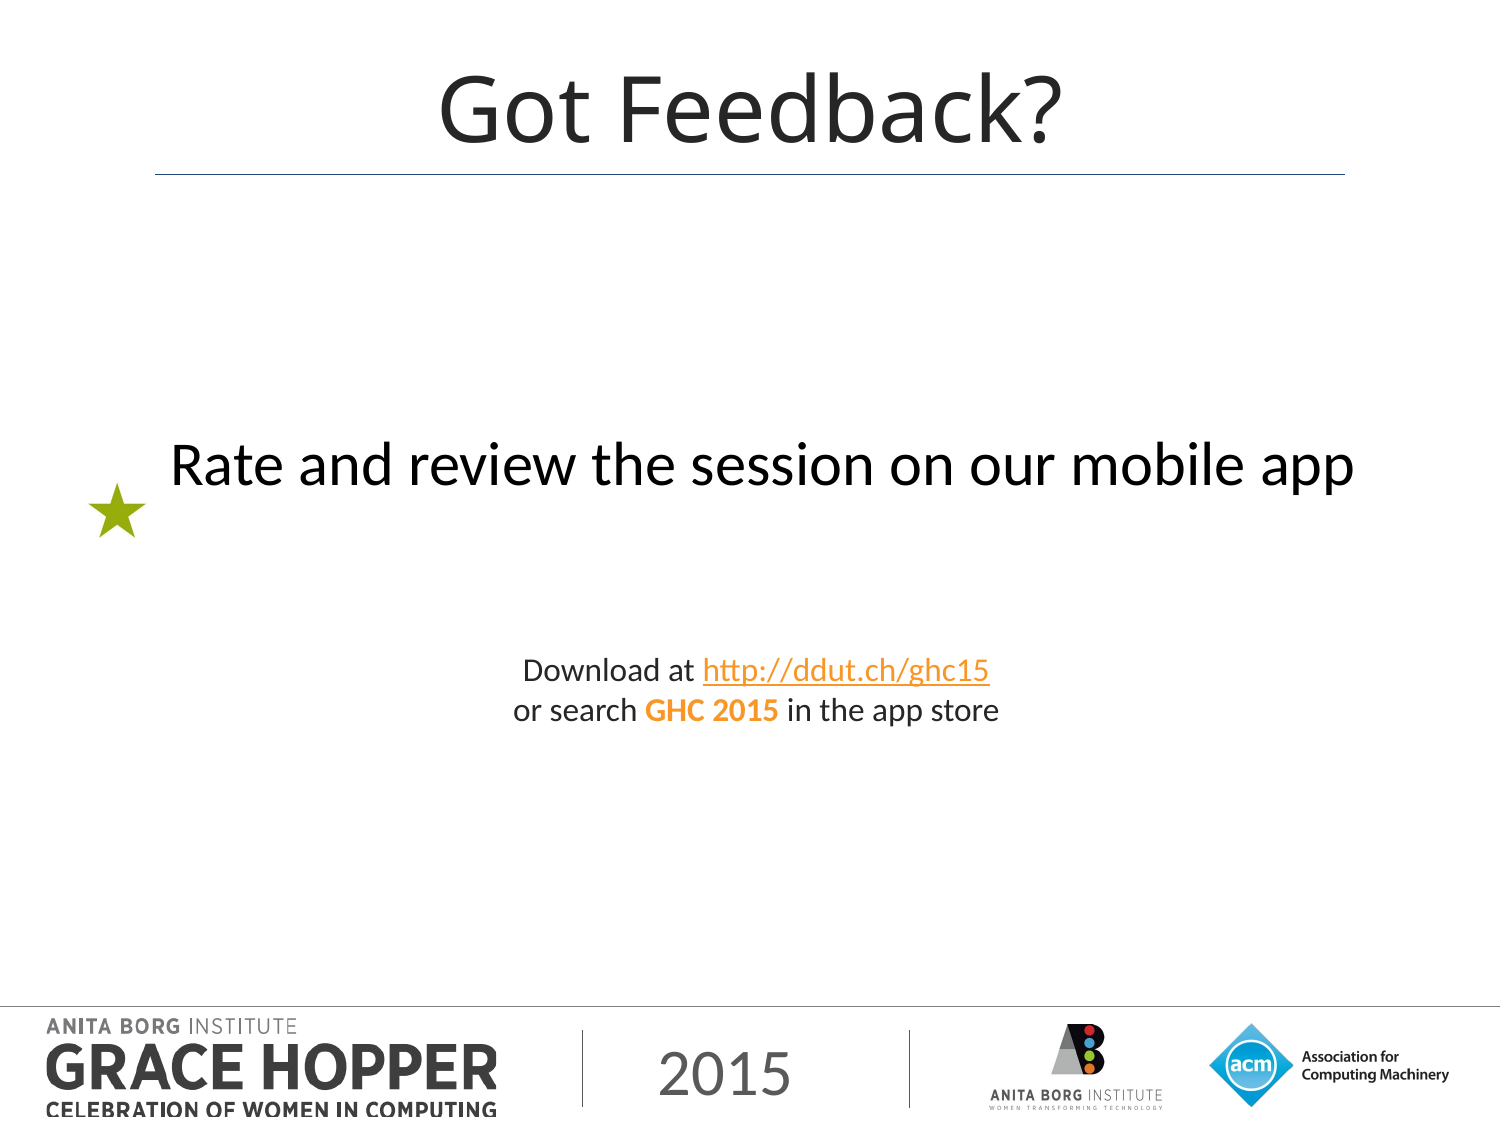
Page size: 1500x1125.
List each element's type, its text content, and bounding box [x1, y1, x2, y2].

text_box Got Feedback? [74, 19, 1425, 191]
picture [989, 1024, 1162, 1110]
picture [1209, 1023, 1449, 1107]
picture [81, 474, 153, 546]
text_box Rate and review the session on our mobile app Download at http://ddut.ch/ghc15 or search GHC 2015 in the app store [81, 371, 1432, 909]
